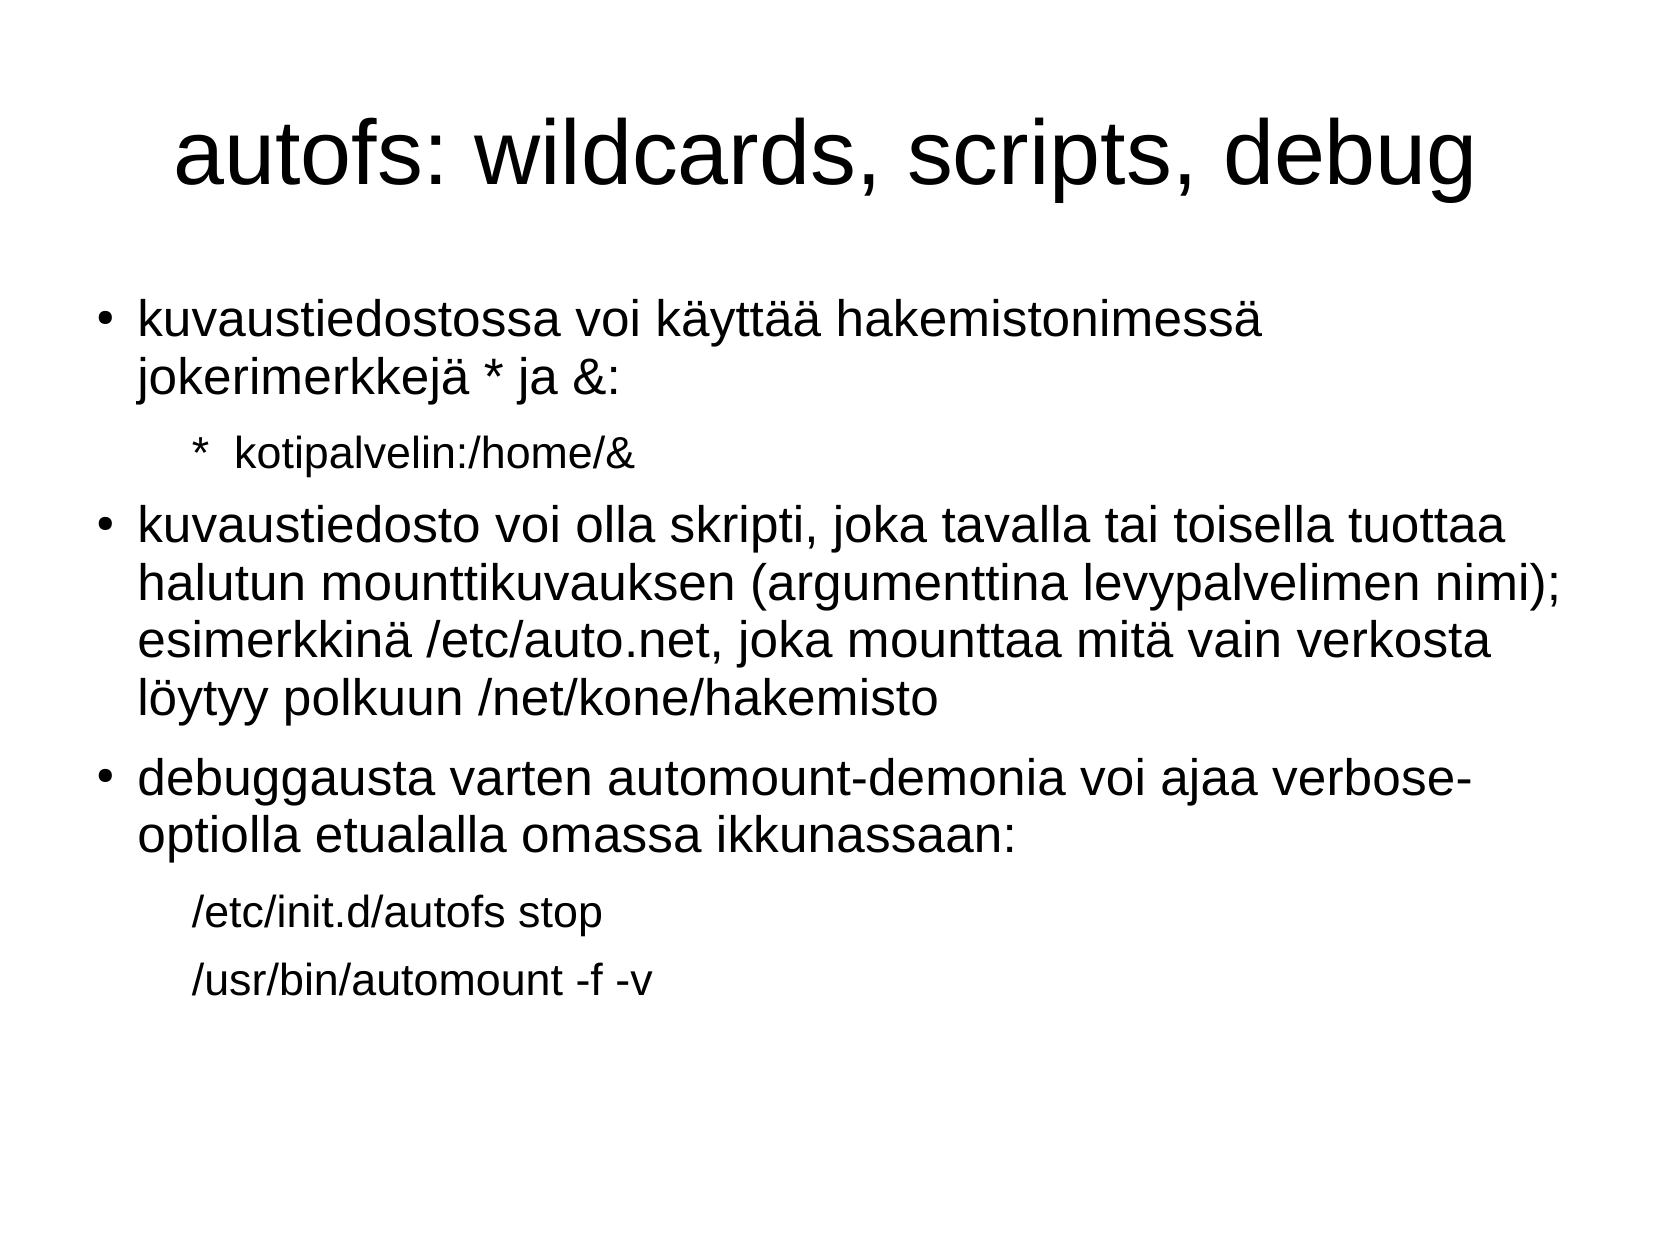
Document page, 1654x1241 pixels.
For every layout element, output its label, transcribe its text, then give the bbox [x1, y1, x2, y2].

title autofs: wildcards, scripts, debug [82, 49, 1571, 257]
list kuvaustiedostossa voi käyttää hakemistonimessä jokerimerkkejä * ja &: * kotipalvelin:/home/& kuvaustiedosto voi olla skripti, joka tavalla tai toisella tuottaa halutun mounttikuvauksen (argumenttina levypalvelimen nimi); esimerkkinä /etc/auto.net, joka mounttaa mitä vain verkosta löytyy polkuun /net/kone/hakemisto debuggausta varten automount-demonia voi ajaa verbose-optiolla etualalla omassa ikkunassaan: /etc/init.d/autofs stop /usr/bin/automount -f -v [82, 290, 1571, 1010]
